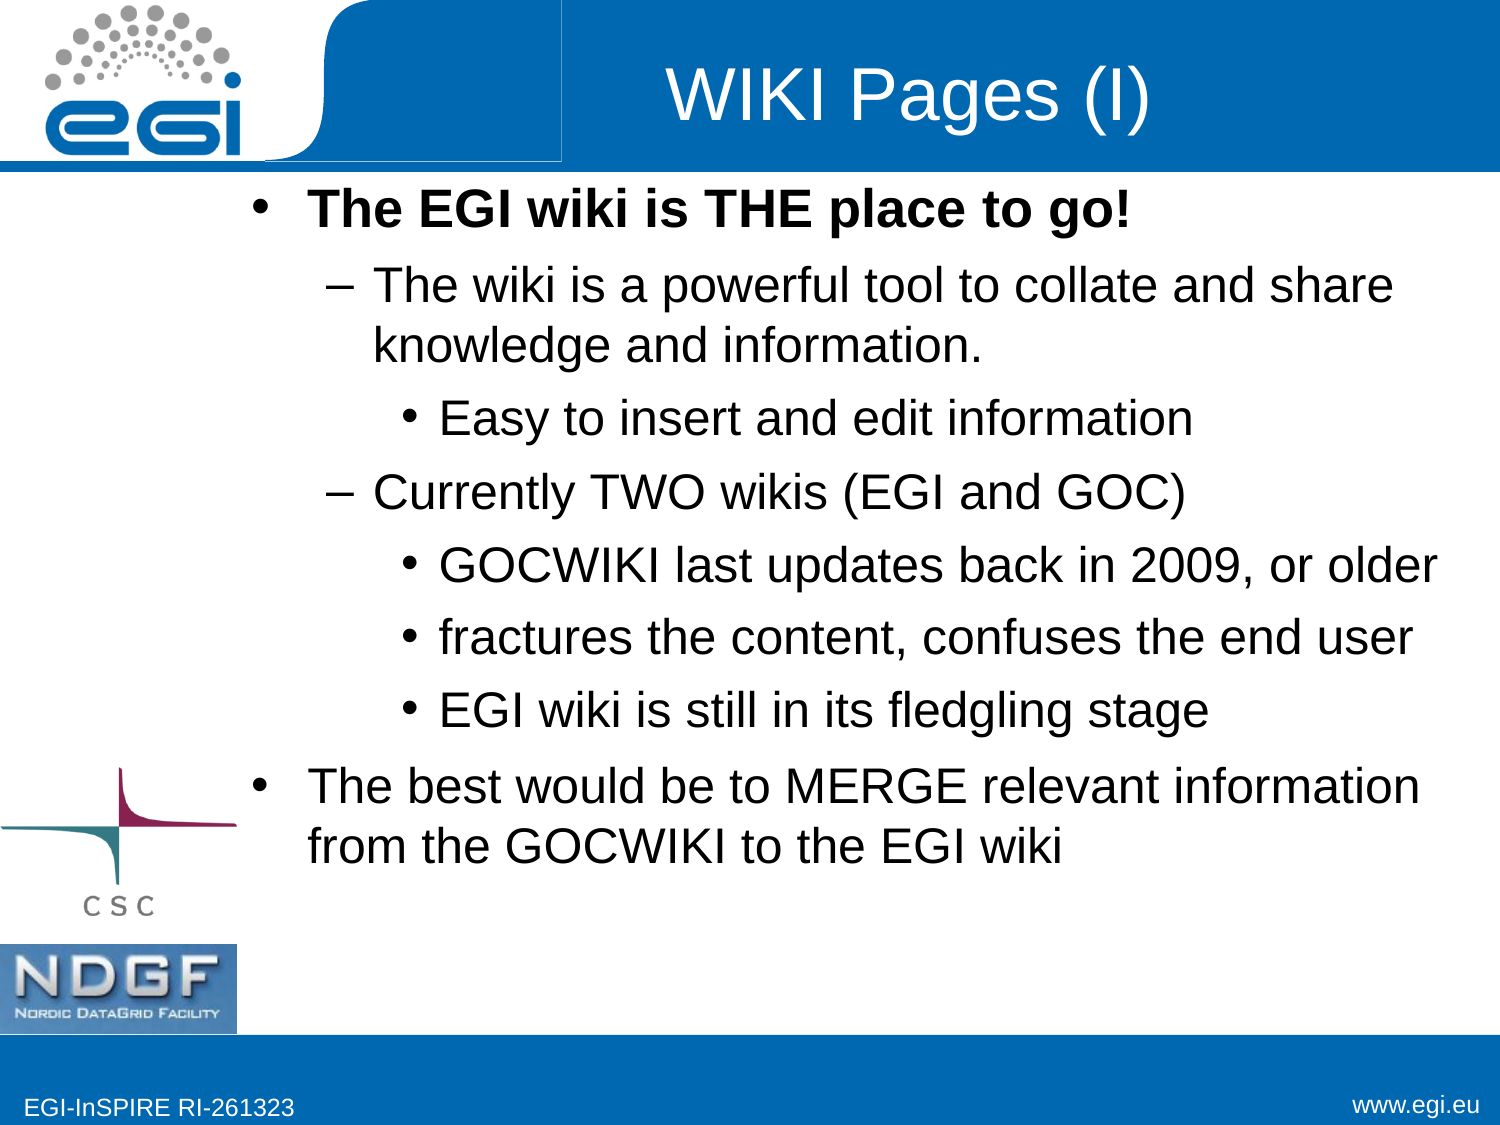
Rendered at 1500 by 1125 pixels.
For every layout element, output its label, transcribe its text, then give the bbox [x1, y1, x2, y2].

picture [0, 767, 236, 916]
title WIKI Pages (I) [348, 0, 1471, 165]
list The EGI wiki is THE place to go! The wiki is a powerful tool to collate and share knowledge and information. Easy to insert and edit information Currently TWO wikis (EGI and GOC) GOCWIKI last updates back in 2009, or older fractures the content, confuses the end user EGI wiki is still in its fledgling stage The best would be to MERGE relevant information from the GOCWIKI to the EGI wiki [236, 165, 1500, 924]
picture [0, 0, 265, 161]
picture [0, 944, 237, 1034]
